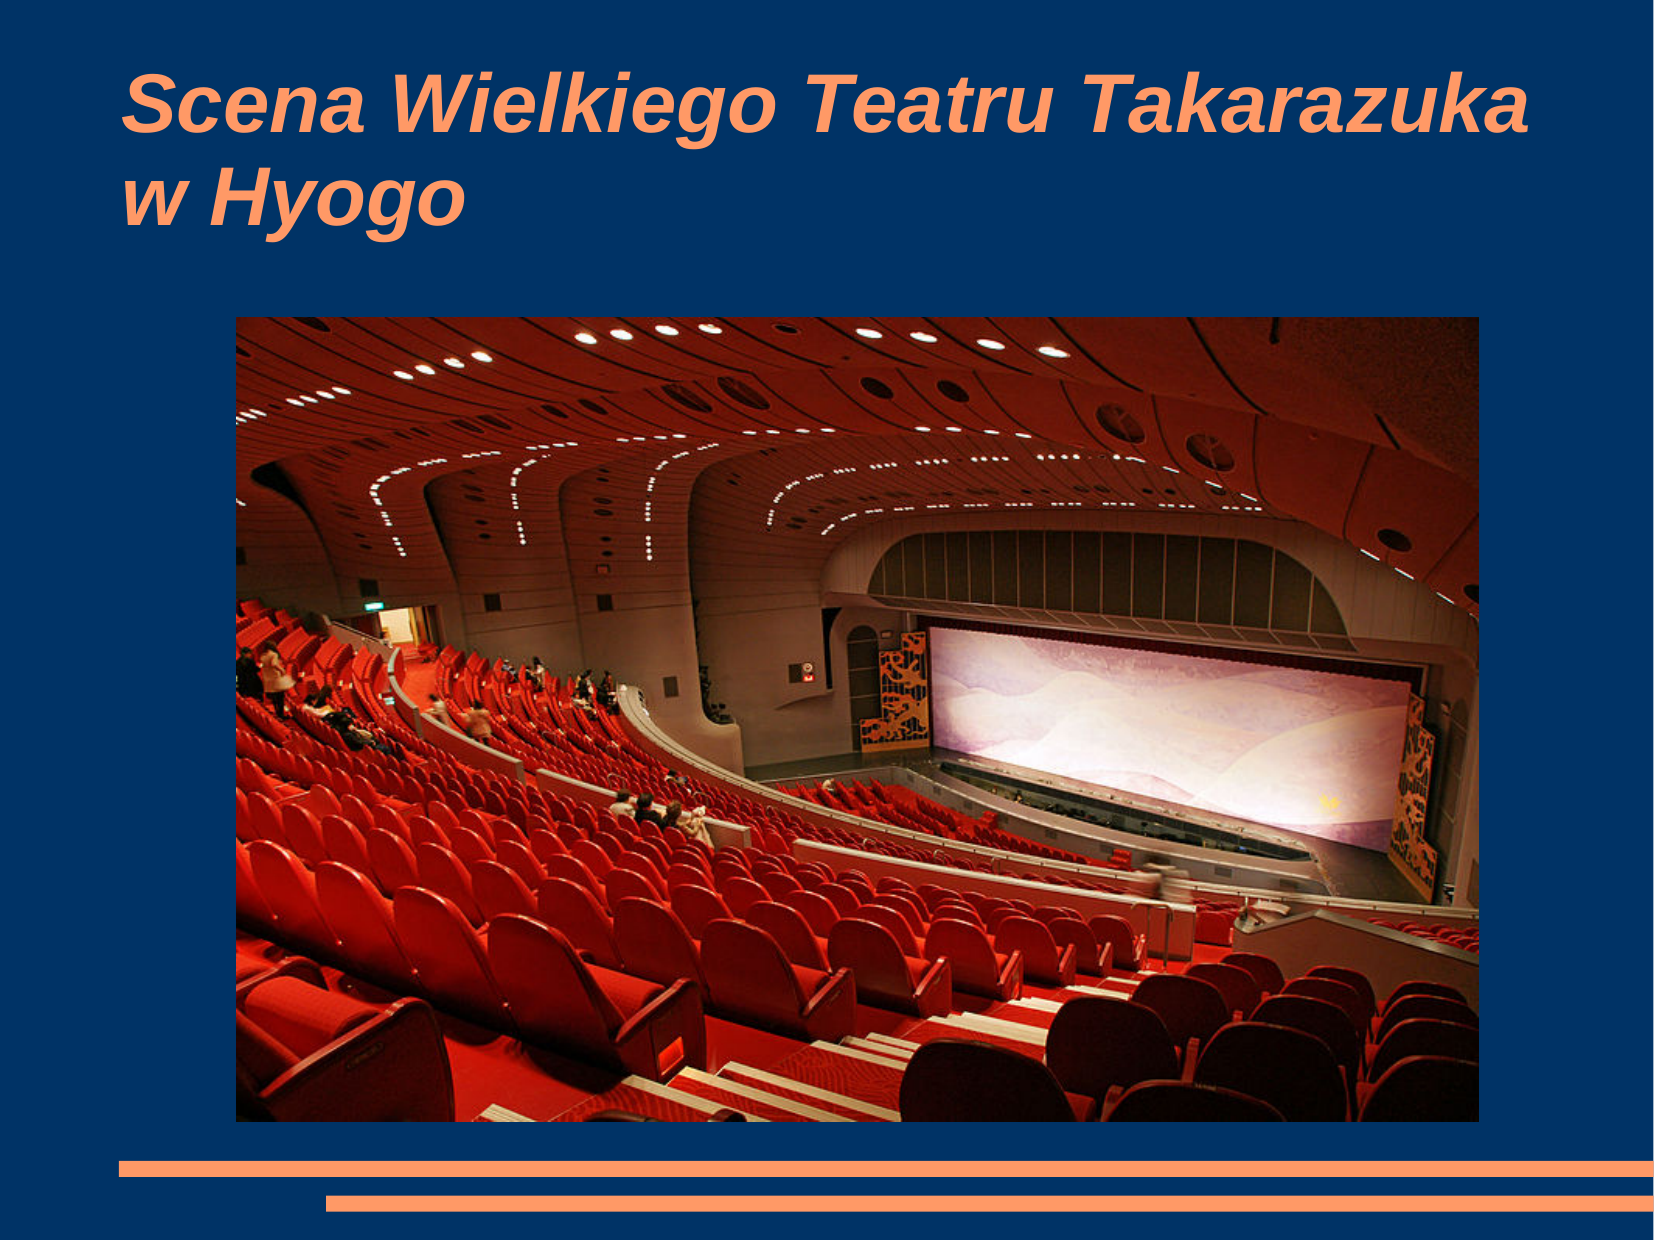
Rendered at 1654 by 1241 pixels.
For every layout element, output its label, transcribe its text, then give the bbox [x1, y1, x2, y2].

picture [236, 317, 1479, 1123]
title Scena Wielkiego Teatru Takarazuka w Hyogo [121, 53, 1534, 247]
